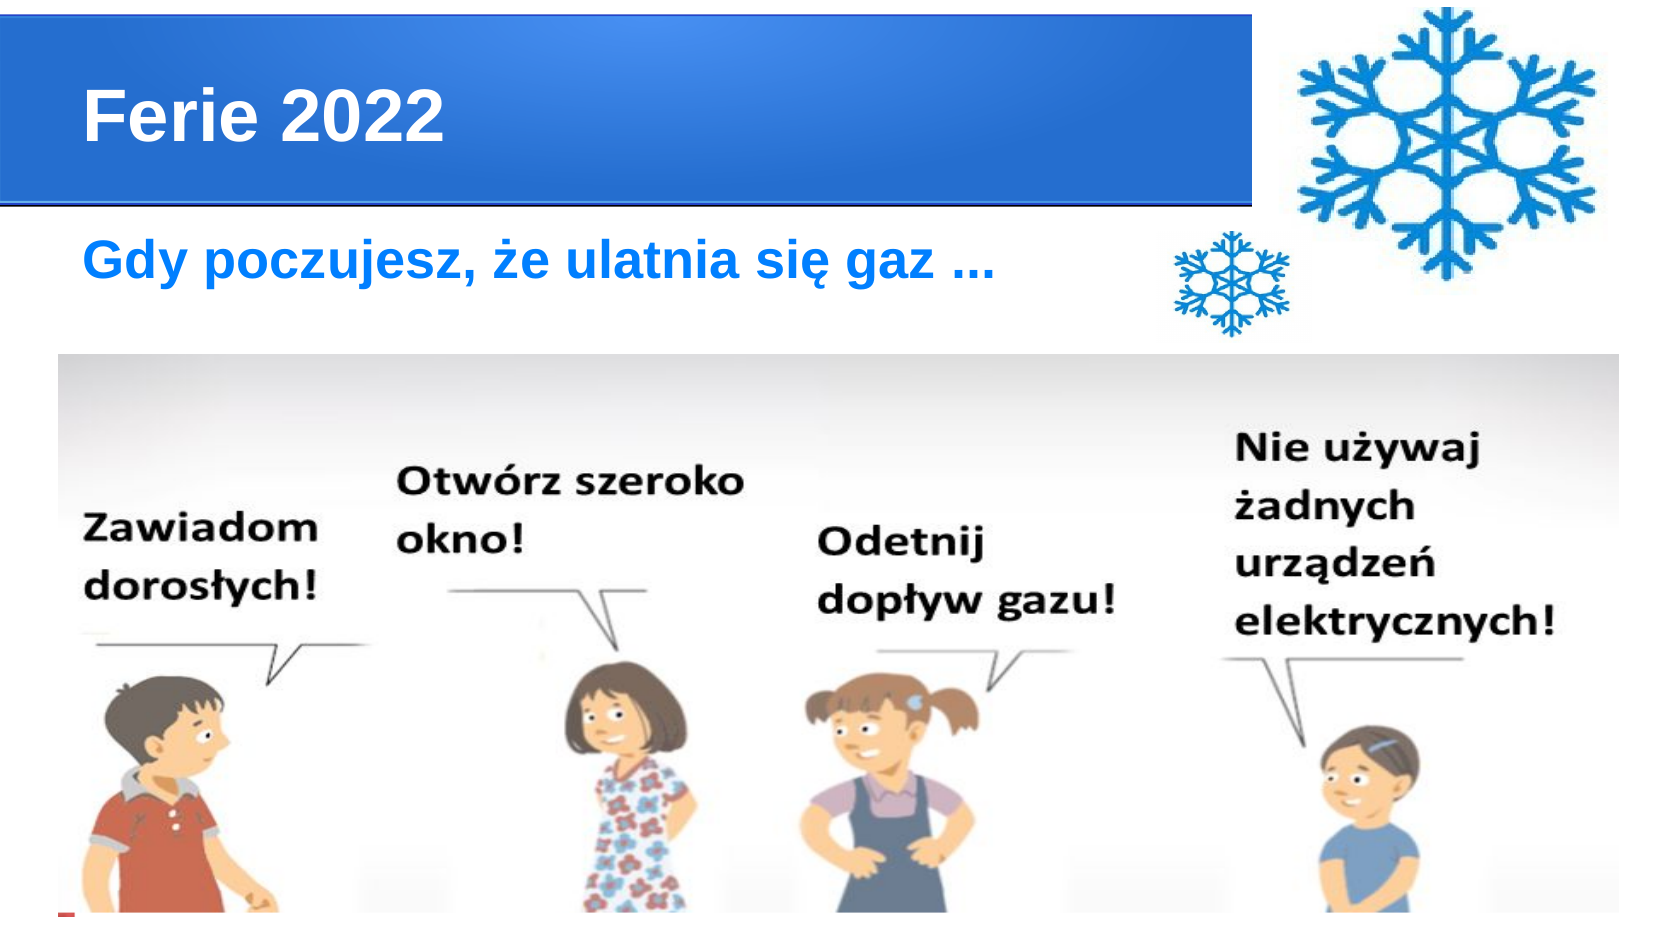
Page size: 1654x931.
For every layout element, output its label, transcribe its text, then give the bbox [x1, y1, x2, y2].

list Gdy poczujesz, że ulatnia się gaz ... [82, 224, 1571, 354]
picture [58, 354, 1619, 917]
title Ferie 2022 [82, 35, 1235, 189]
picture [1156, 7, 1654, 343]
